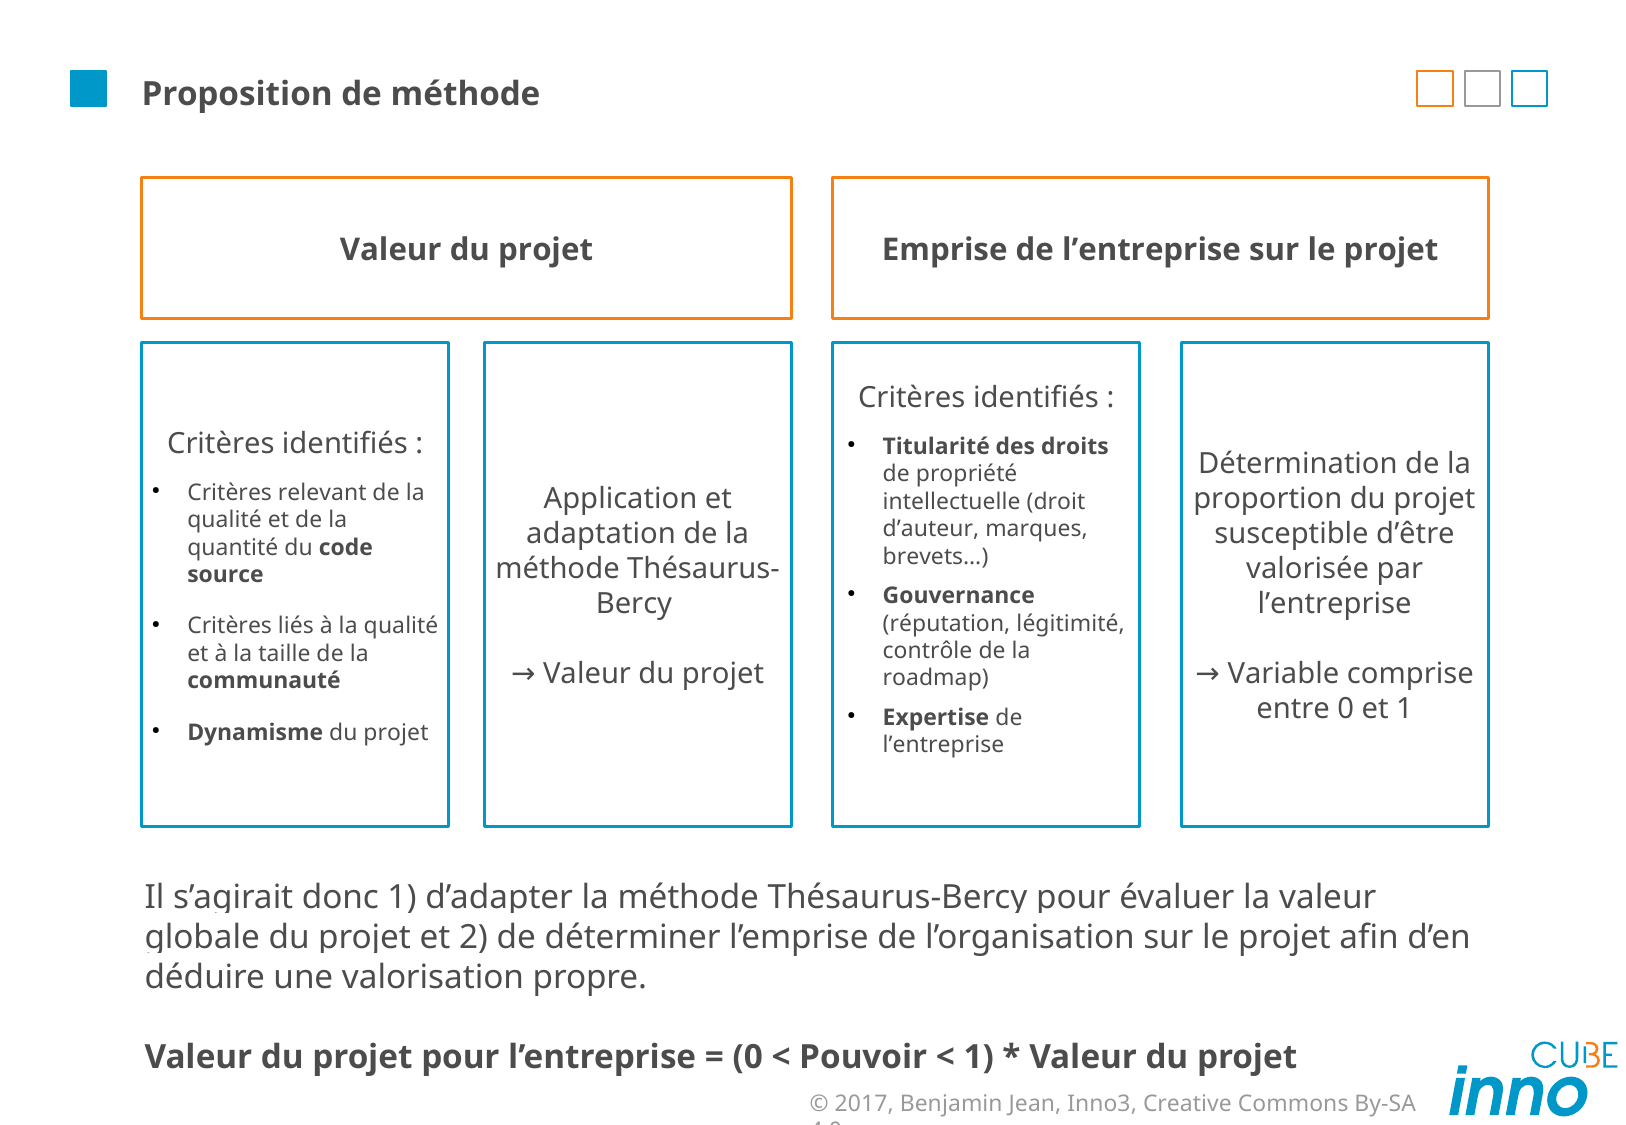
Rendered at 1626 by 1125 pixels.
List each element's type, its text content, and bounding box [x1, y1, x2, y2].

text_box Emprise de l’entreprise sur le projet [832, 177, 1489, 319]
text_box Critères identifiés : Critères relevant de la qualité et de la quantité du code source Critères liés à la qualité et à la taille de la communauté Dynamisme du projet [141, 342, 449, 827]
text_box Détermination de la proportion du projet susceptible d’être valorisée par l’entreprise → Variable comprise entre 0 et 1 [1181, 342, 1489, 827]
title Proposition de méthode [141, 64, 1028, 125]
text_box Valeur du projet [141, 177, 792, 319]
text_box Application et adaptation de la méthode Thésaurus-Bercy → Valeur du projet [484, 342, 792, 827]
text_box Critères identifiés : Titularité des droits de propriété intellectuelle (droit d’auteur, marques, brevets…) Gouvernance (réputation, légitimité, contrôle de la roadmap) Expertise de l’entreprise [832, 342, 1140, 827]
text_box Il s’agirait donc 1) d’adapter la méthode Thésaurus-Bercy pour évaluer la valeur globale du projet et 2) de déterminer l’emprise de l’organisation sur le projet afin d’en déduire une valorisation propre. Valeur du projet pour l’entreprise = (0 < Pouvoir < 1) * Valeur du projet [129, 867, 1512, 1083]
